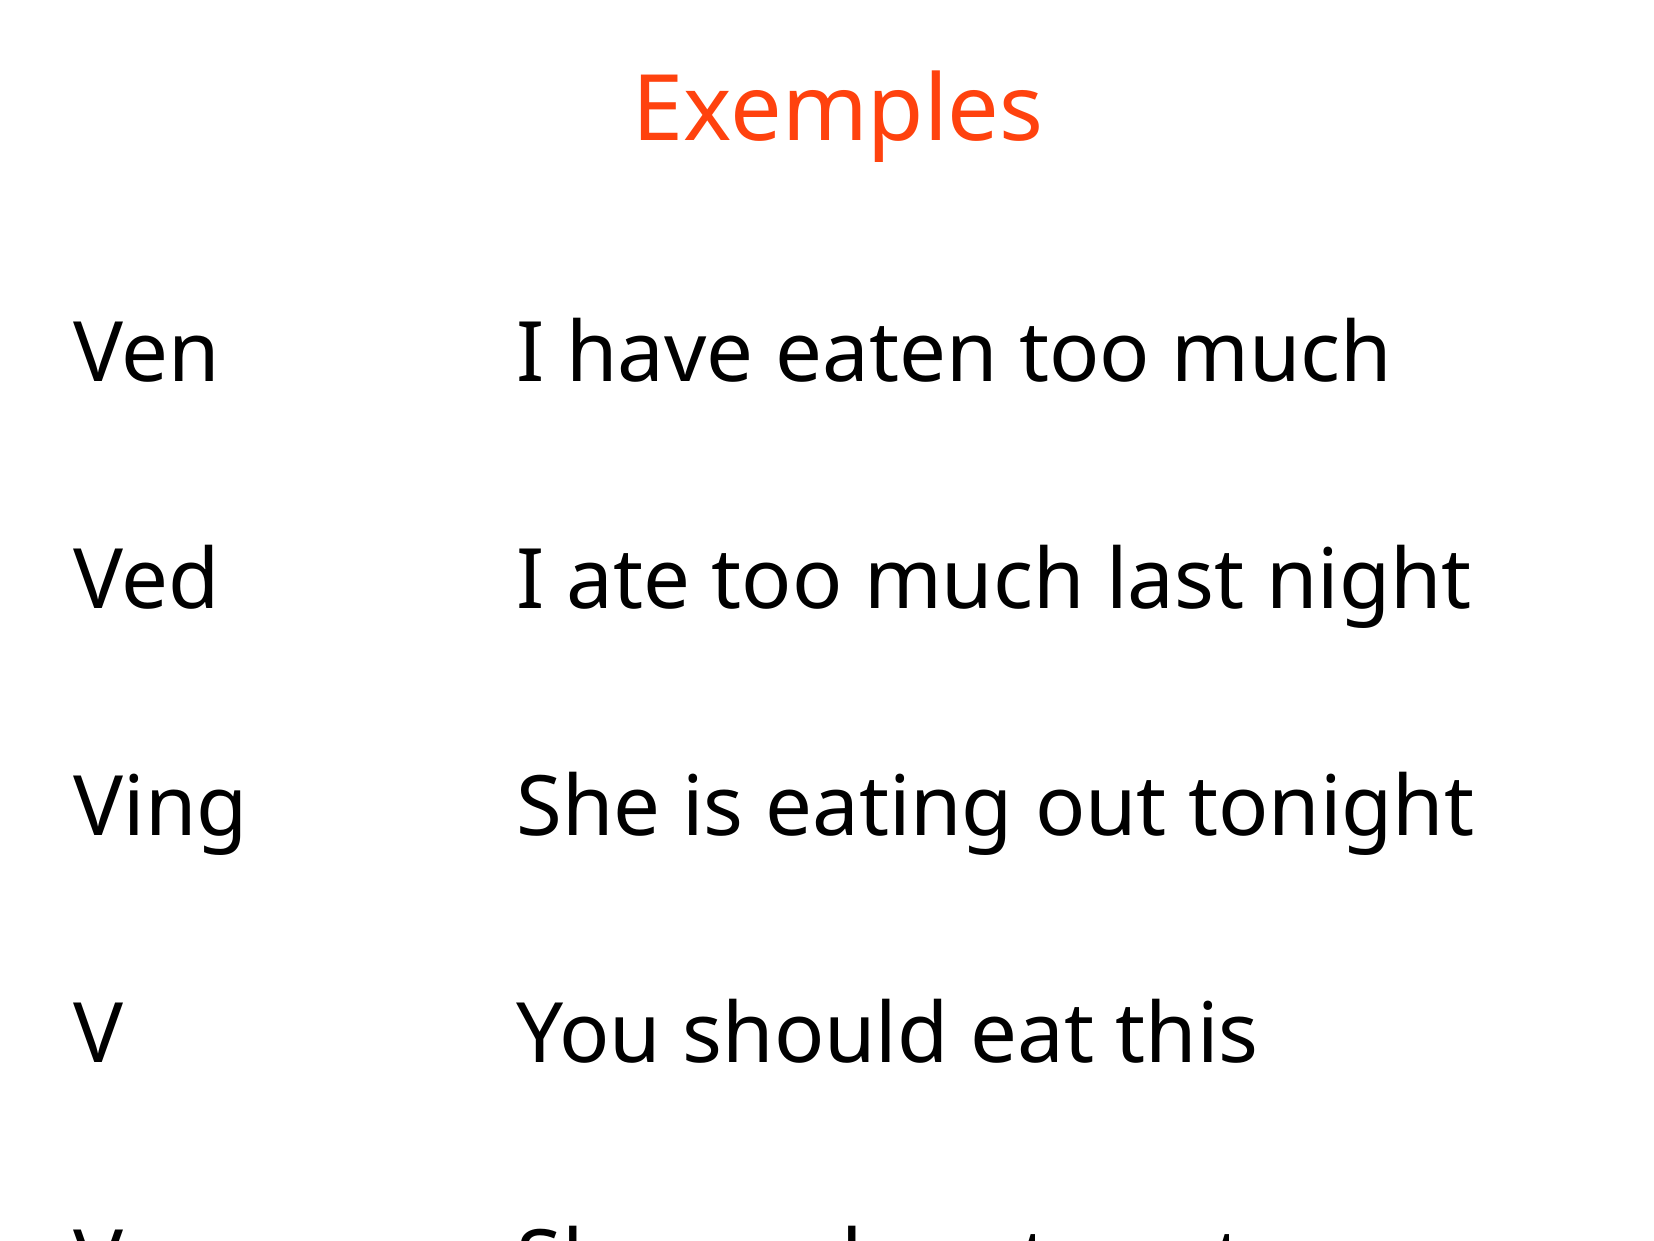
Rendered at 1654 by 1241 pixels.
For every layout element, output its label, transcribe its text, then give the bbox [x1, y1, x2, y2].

text_box Exemples Ven I have eaten too much Ved I ate too much last night Ving She is eating out tonight V You should eat this Vs She rarely eats out [59, 35, 1642, 1241]
